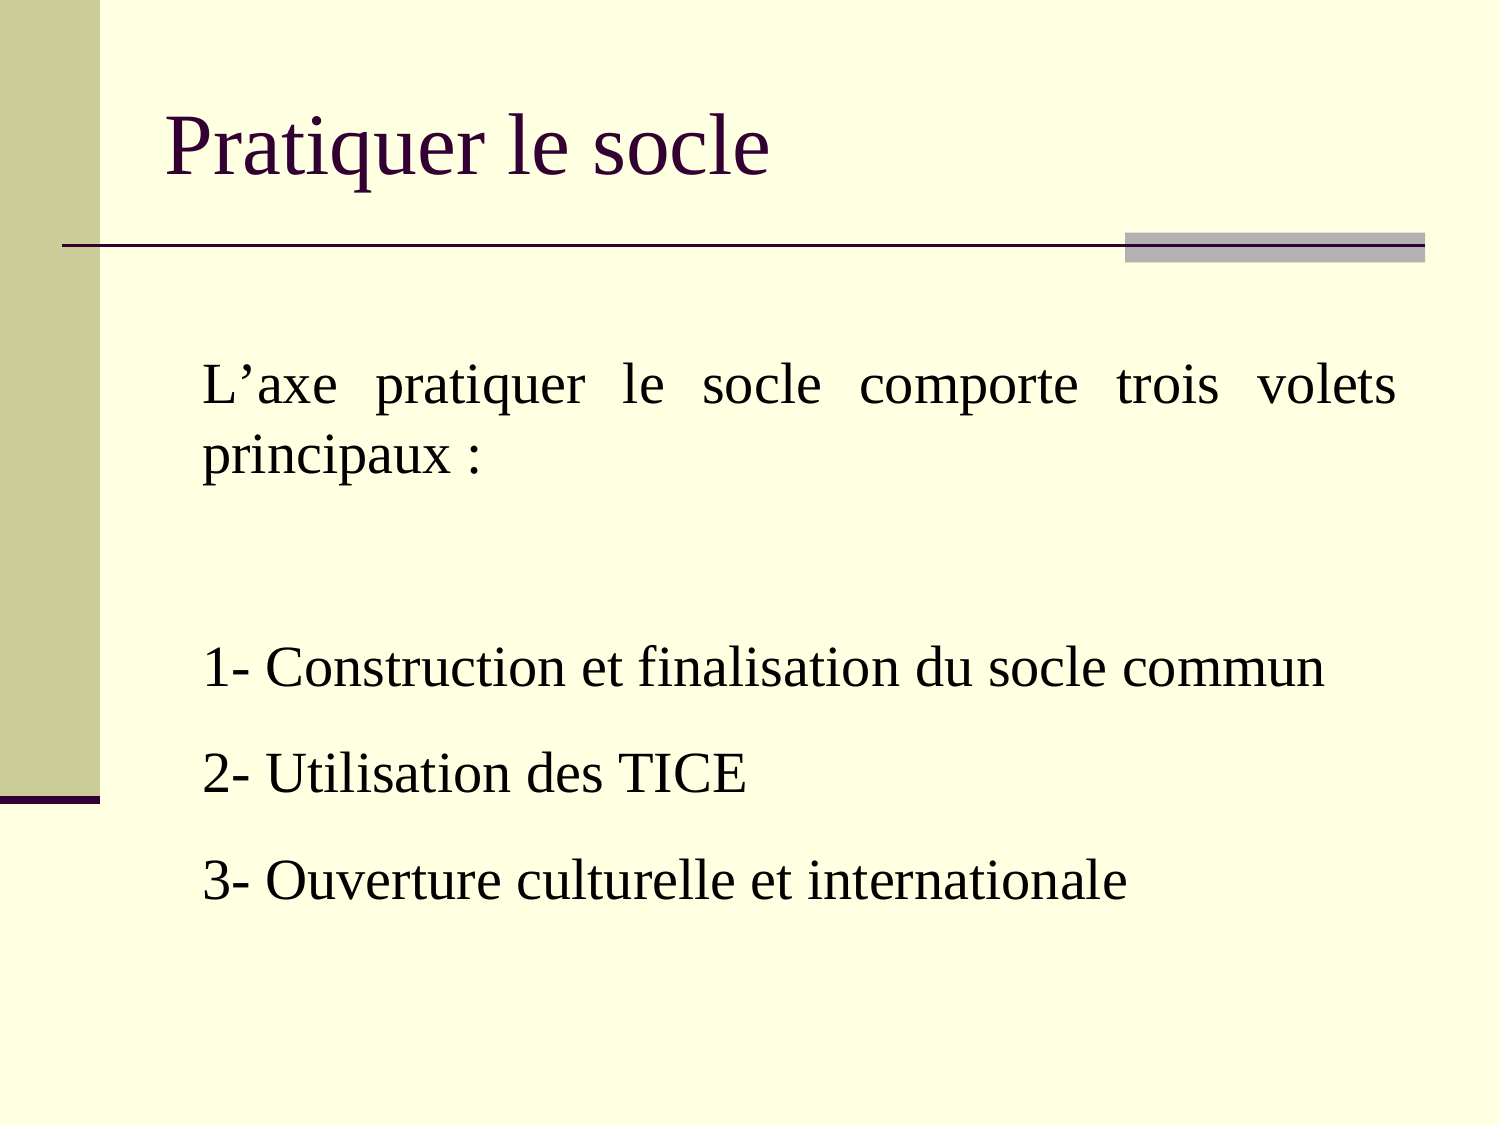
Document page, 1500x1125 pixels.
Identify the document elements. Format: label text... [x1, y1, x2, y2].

text_box L’axe pratiquer le socle comporte trois volets principaux : 1- Construction et finalisation du socle commun 2- Utilisation des TICE 3- Ouverture culturelle et internationale [187, 337, 1413, 1025]
title Pratiquer le socle [150, 45, 1426, 234]
